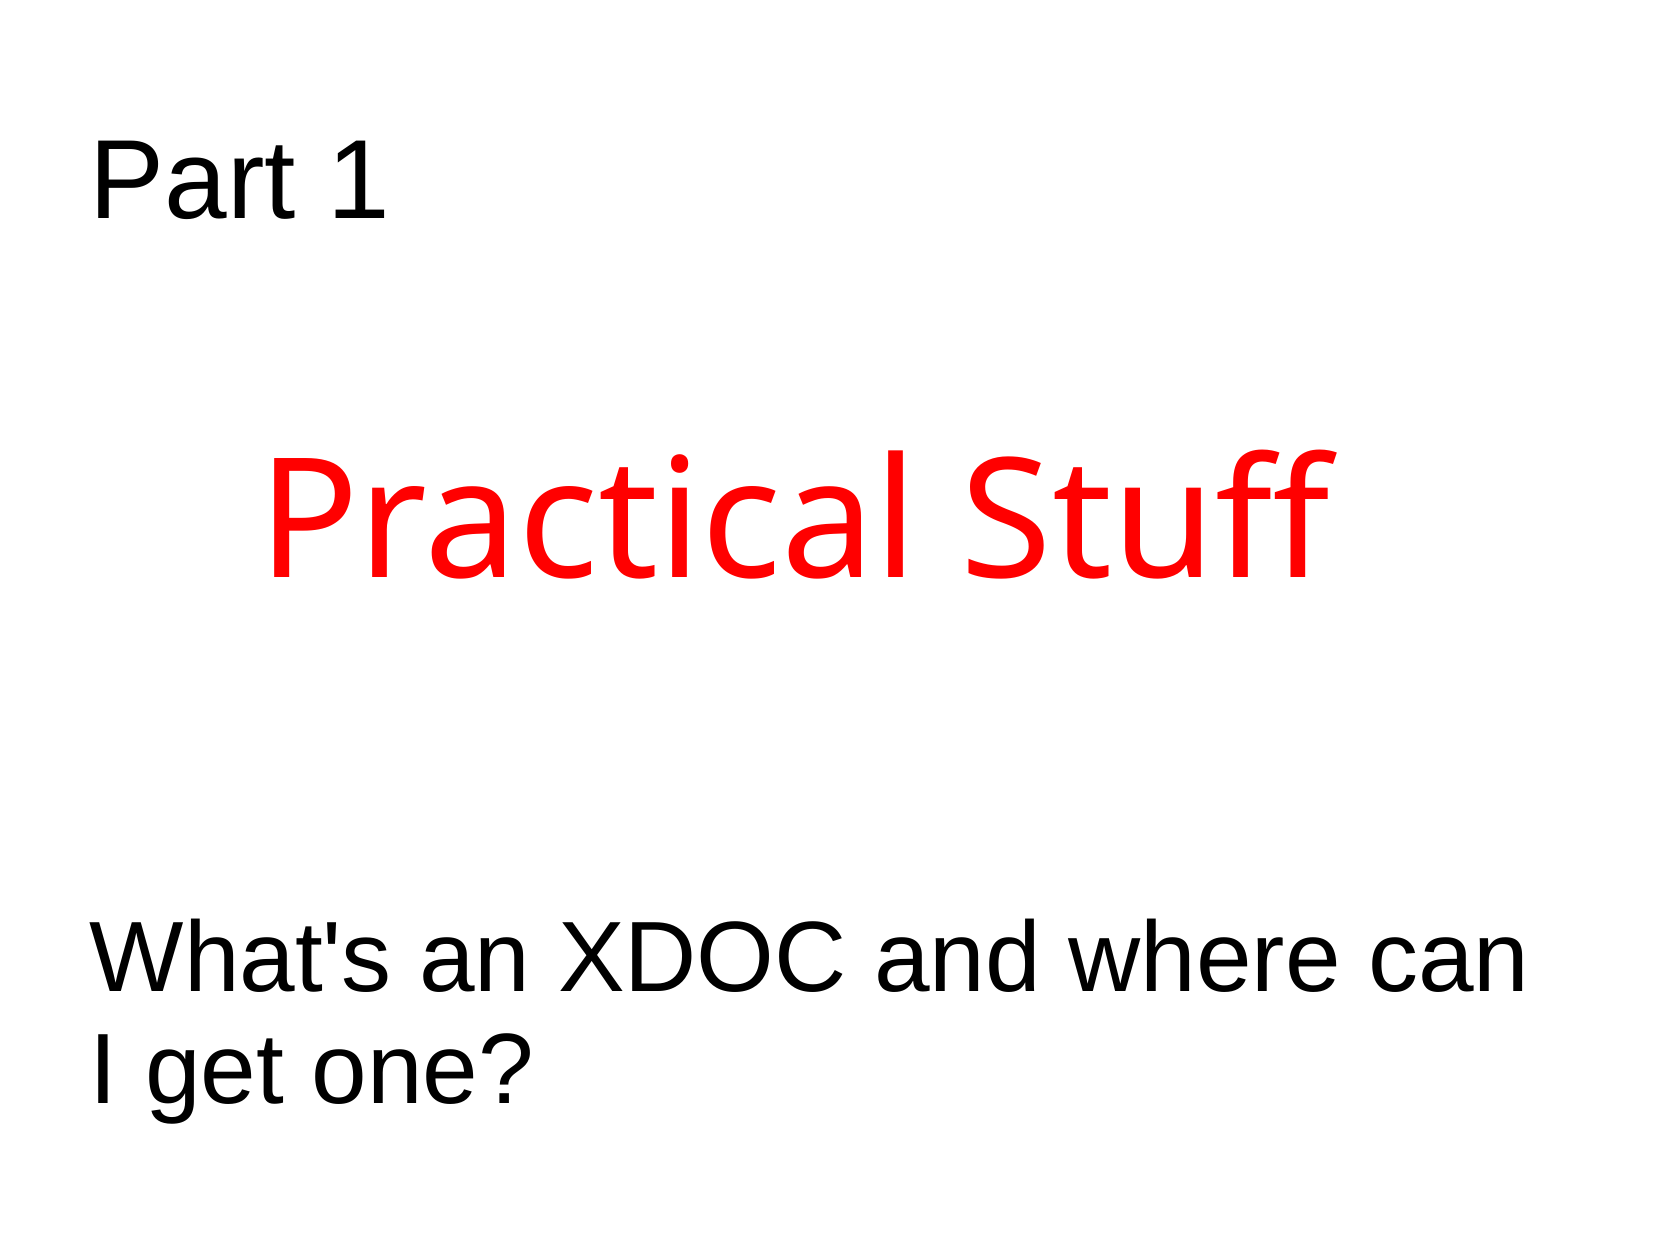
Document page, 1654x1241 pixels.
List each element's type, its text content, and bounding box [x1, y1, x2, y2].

text_box Part 1 [75, 109, 405, 376]
text_box Practical Stuff [243, 391, 1426, 676]
text_box What's an XDOC and where can I get one? [75, 893, 1546, 1132]
